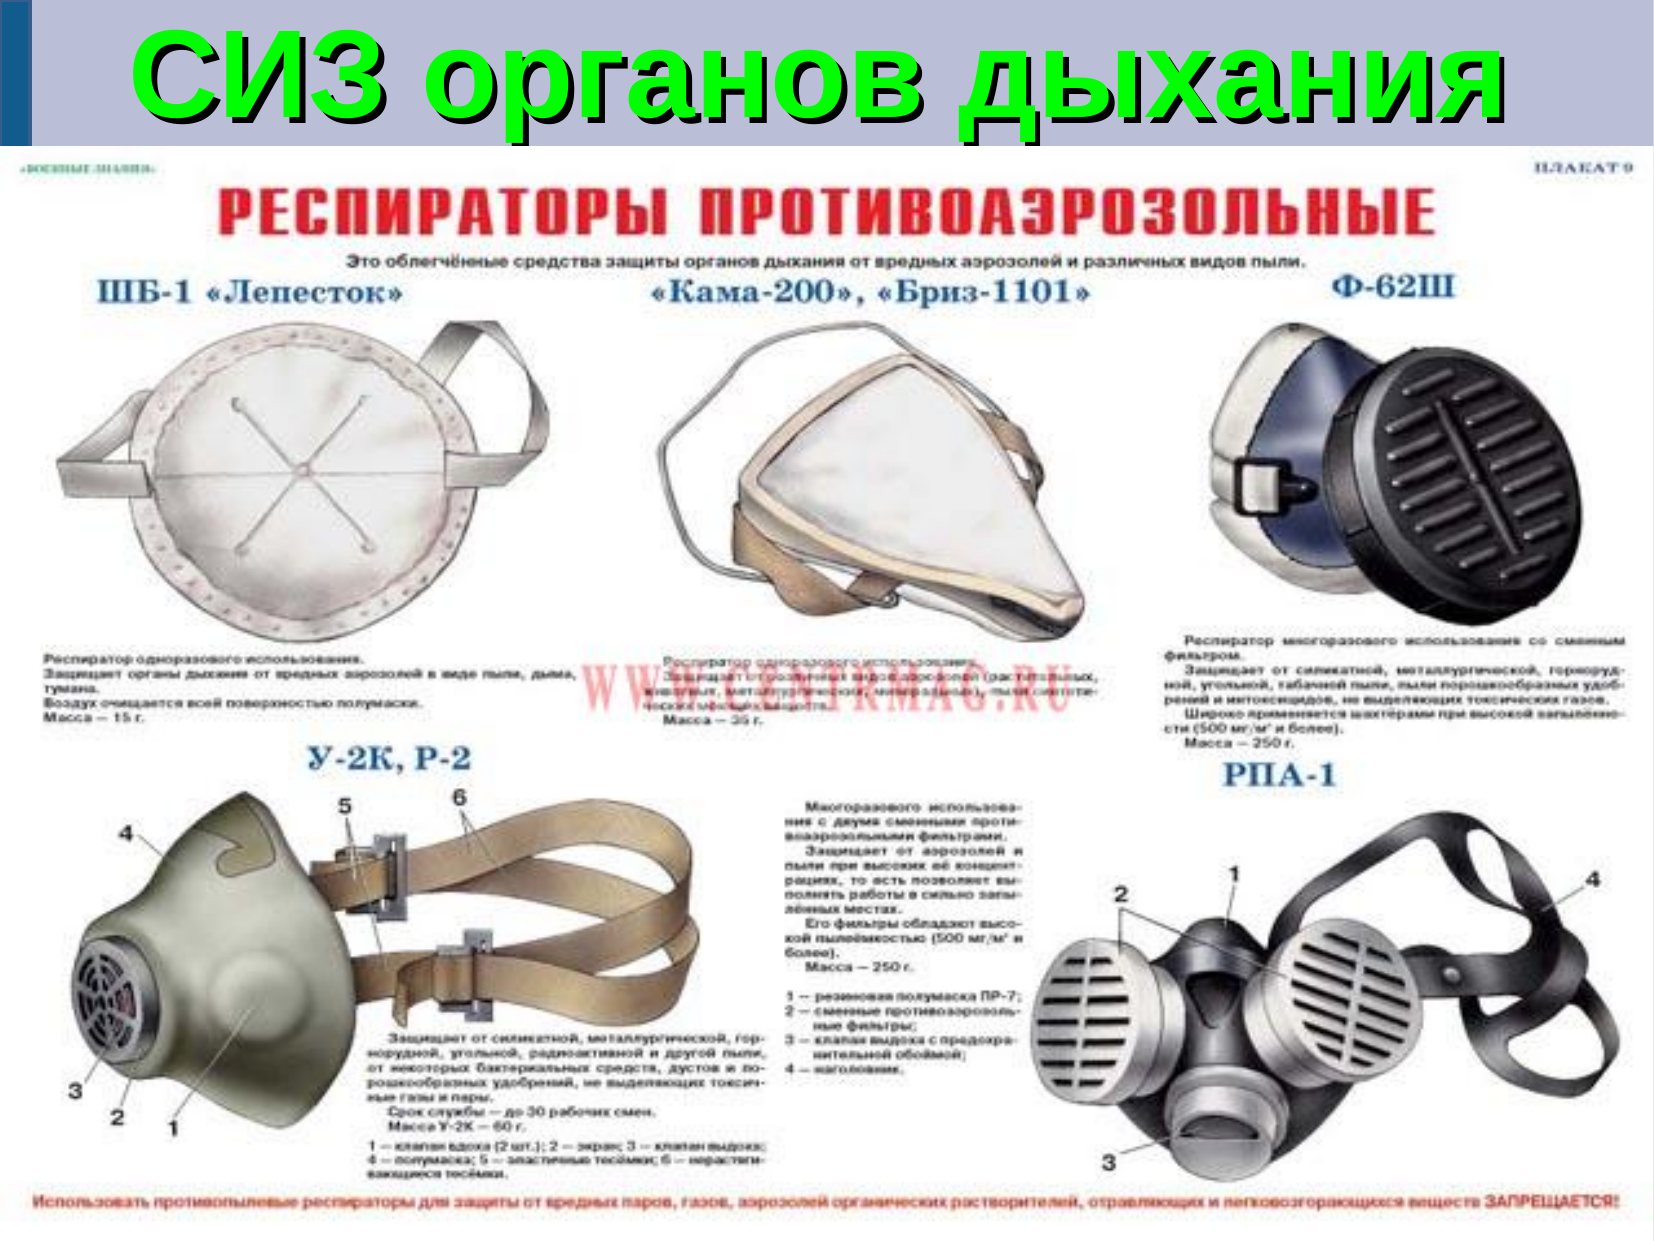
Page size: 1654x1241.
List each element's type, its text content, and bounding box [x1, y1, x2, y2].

title СИЗ органов дыхания [74, 0, 1563, 146]
picture [0, 146, 1654, 1241]
